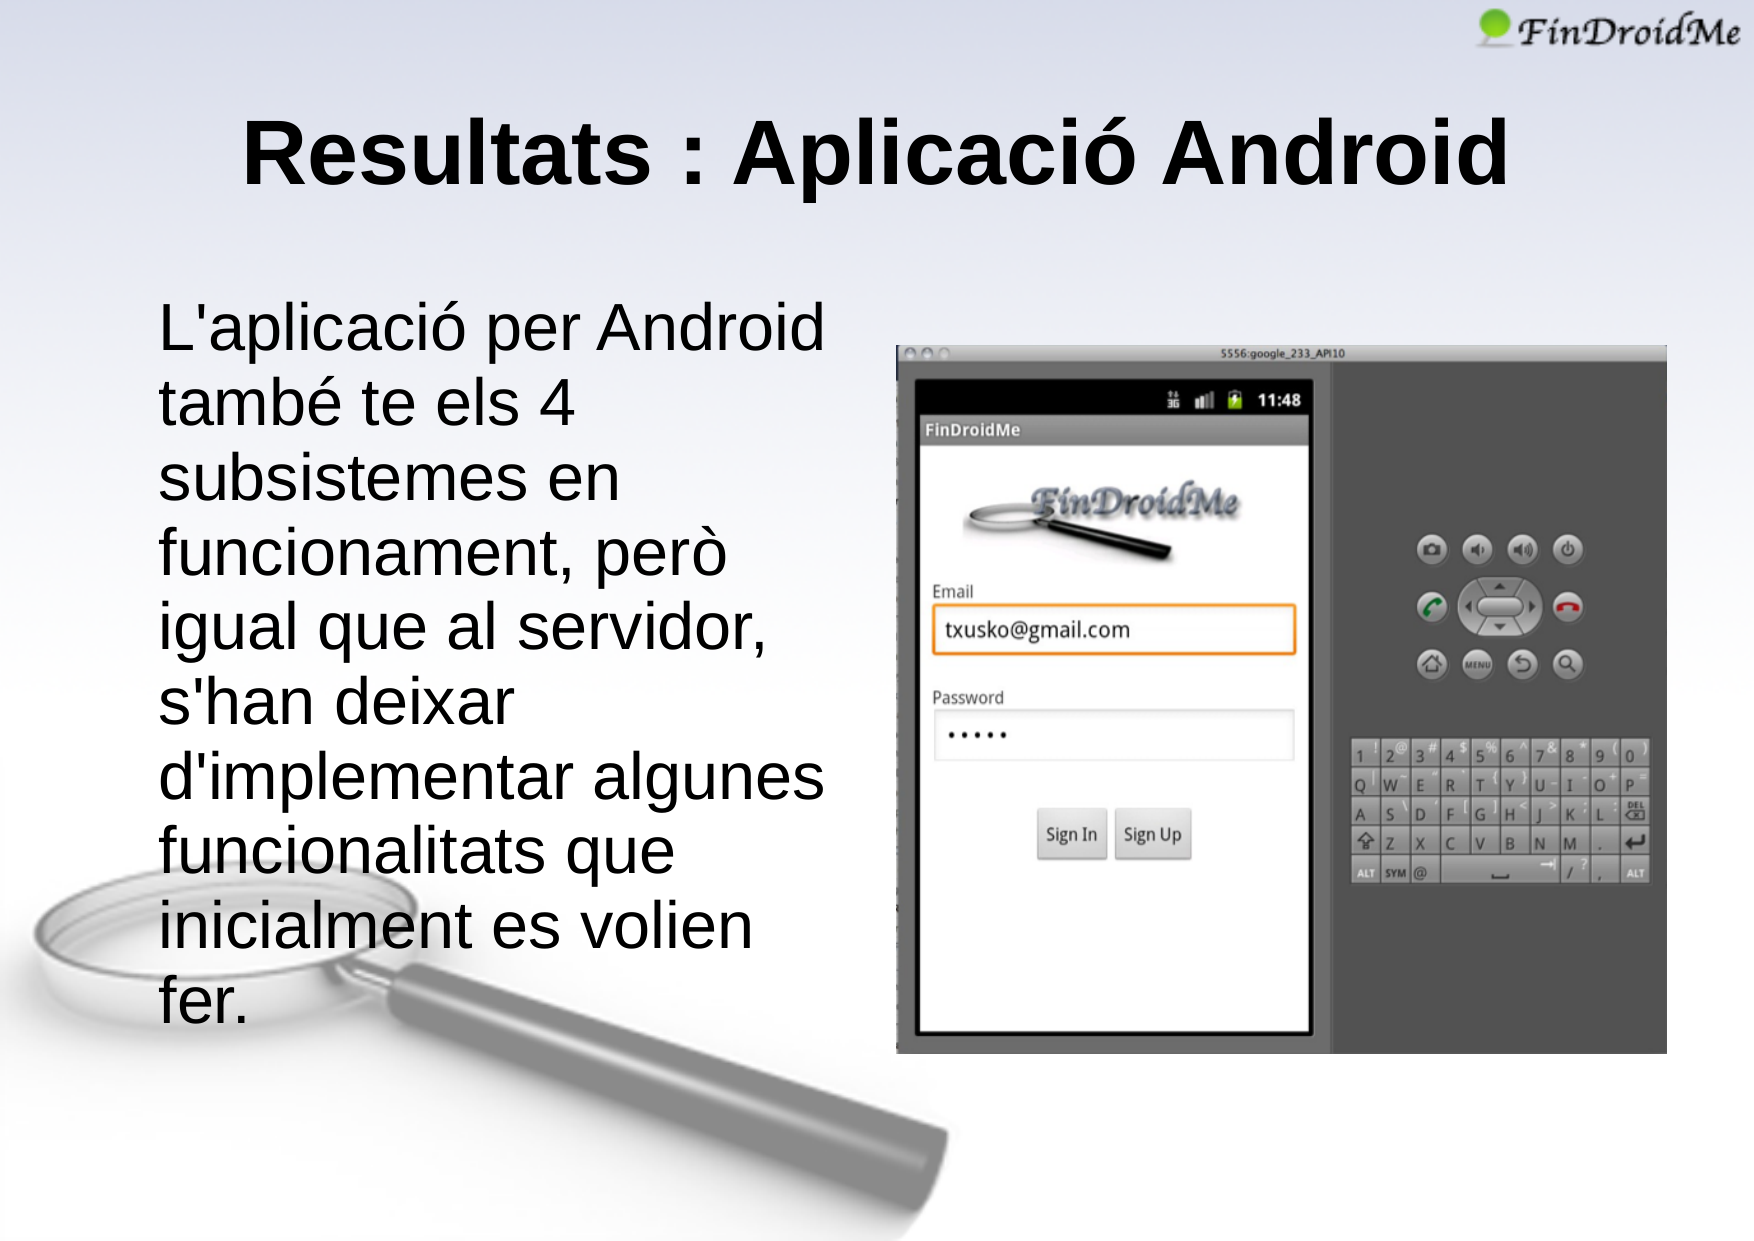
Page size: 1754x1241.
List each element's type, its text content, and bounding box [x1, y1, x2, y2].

title Resultats : Aplicació Android [87, 56, 1667, 250]
picture [0, 0, 1754, 1241]
list L'aplicació per Android també te els 4 subsistemes en funcionament, però igual que al servidor, s'han deixar d'implementar algunes funcionalitats que inicialment es volien fer. [87, 290, 858, 1094]
